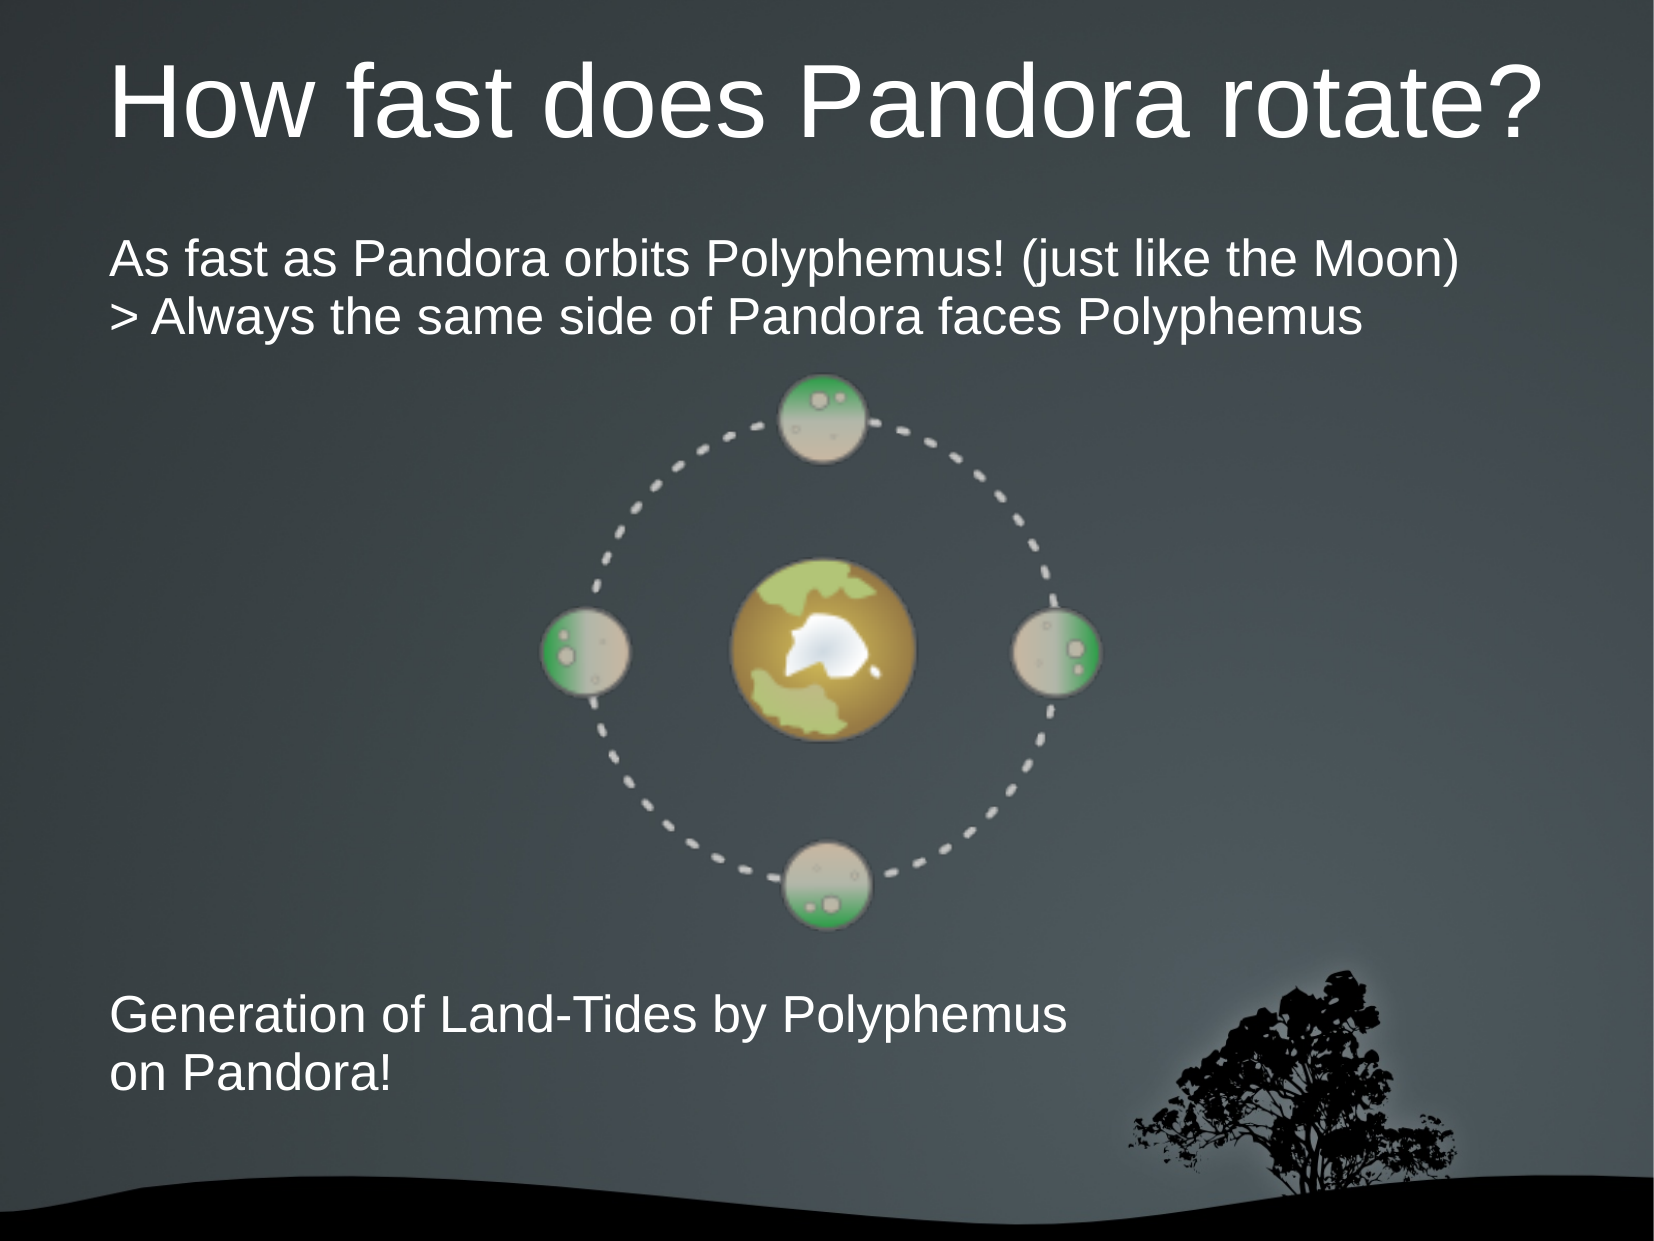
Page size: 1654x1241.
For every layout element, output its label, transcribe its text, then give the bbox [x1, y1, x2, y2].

text_box Generation of Land-Tides by Polyphemus on Pandora! [94, 978, 1512, 1110]
text_box As fast as Pandora orbits Polyphemus! (just like the Moon) > Always the same side of Pandora faces Polyphemus [94, 222, 1512, 354]
text_box How fast does Pandora rotate? [29, 35, 1625, 167]
picture [0, 0, 1654, 1241]
